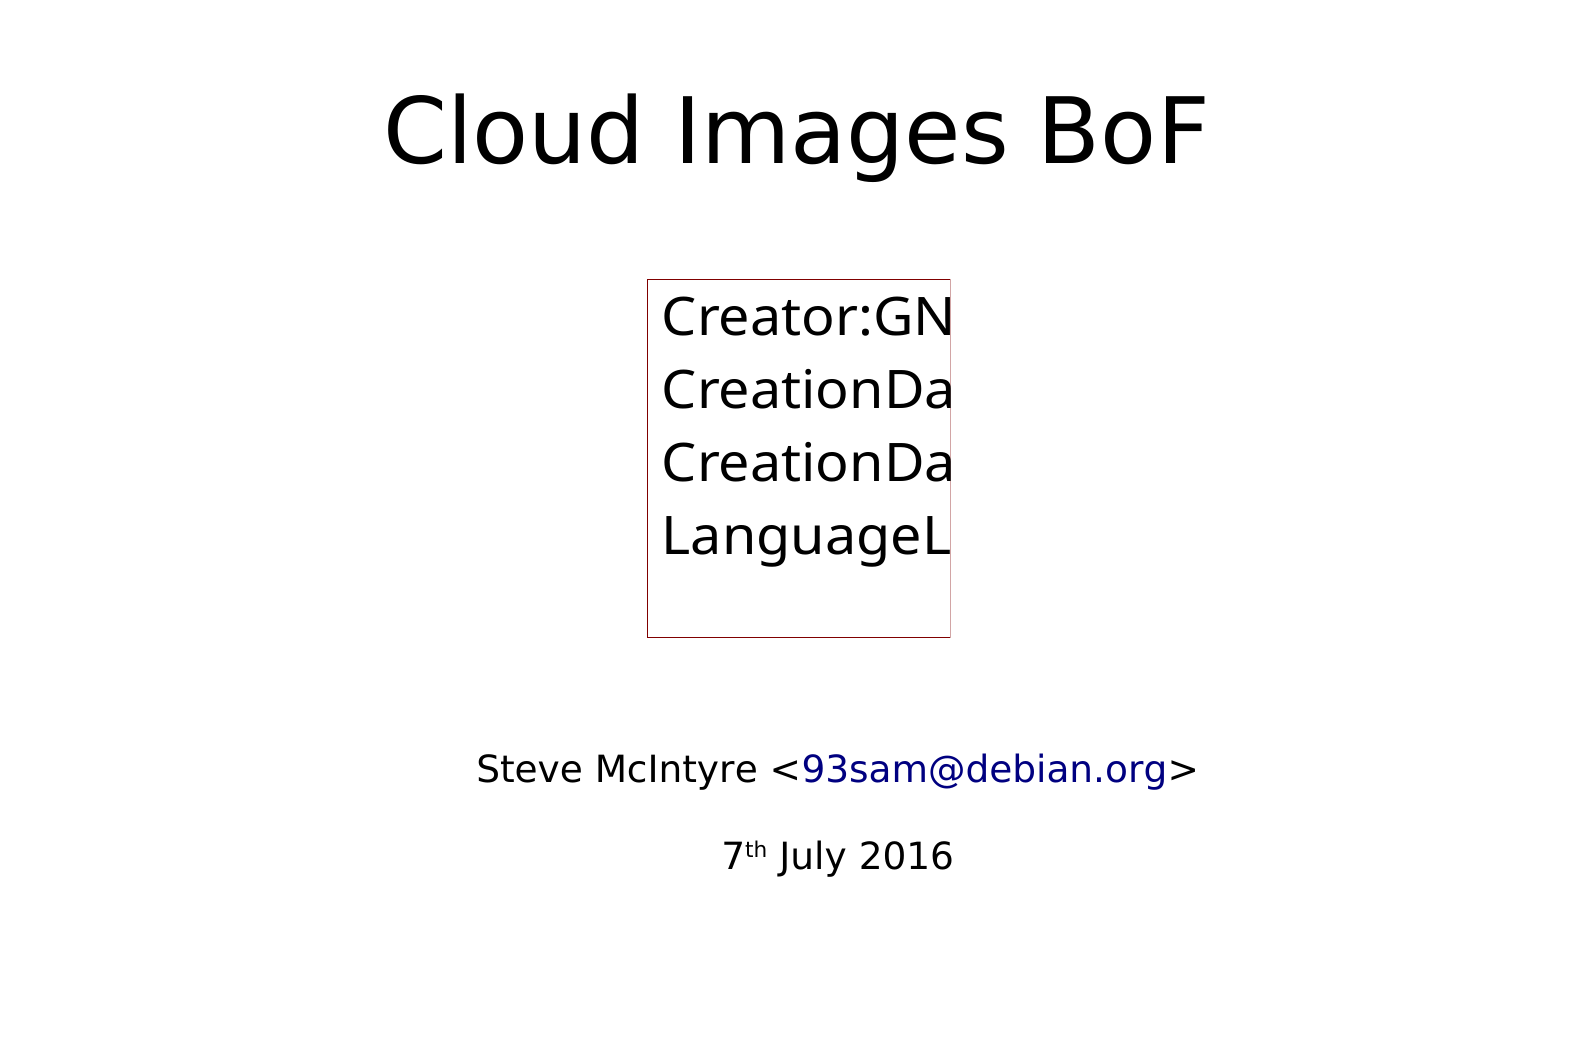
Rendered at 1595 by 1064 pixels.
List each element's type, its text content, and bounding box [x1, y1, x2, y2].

subtitle Steve McIntyre <93sam@debian.org> 7th July 2016 [102, 562, 1538, 1064]
title Cloud Images BoF [79, 24, 1515, 239]
picture [644, 275, 951, 638]
